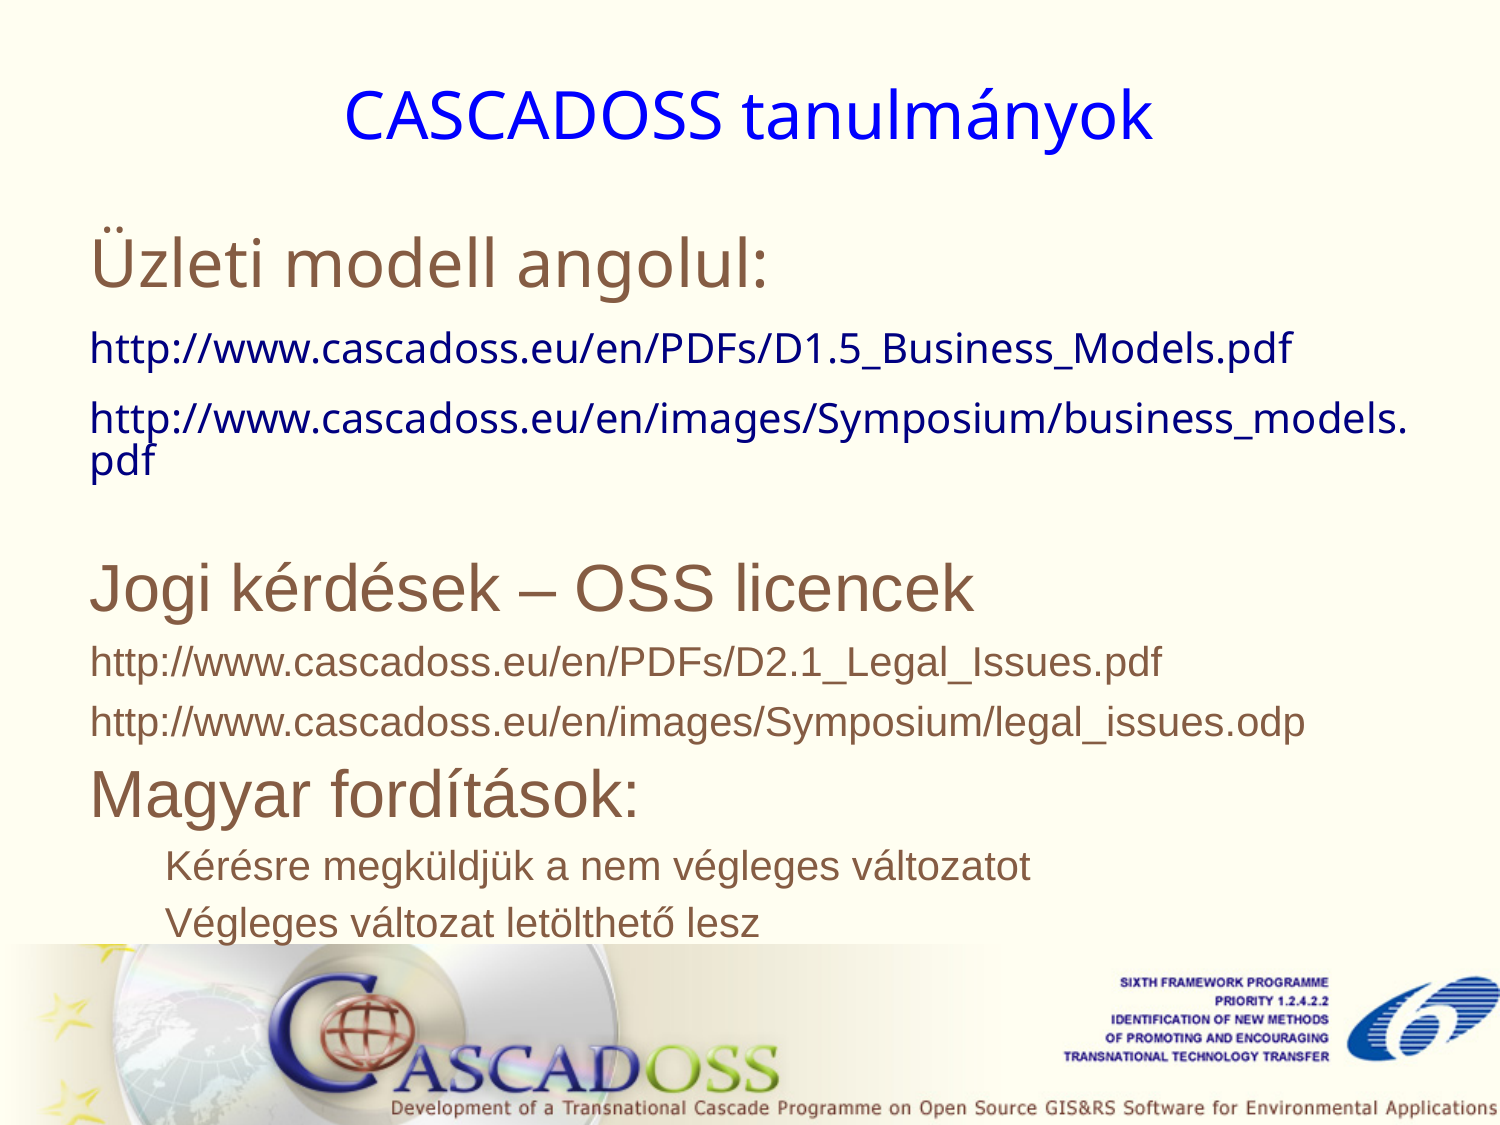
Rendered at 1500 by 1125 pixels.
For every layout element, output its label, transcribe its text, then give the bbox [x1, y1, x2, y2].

picture [0, 944, 1500, 1125]
list Üzleti modell angolul: http://www.cascadoss.eu/en/PDFs/D1.5_Business_Models.pdf http://www.cascadoss.eu/en/images/Symposium/business_models.pdf Jogi kérdések – OSS licencek http://www.cascadoss.eu/en/PDFs/D2.1_Legal_Issues.pdf http://www.cascadoss.eu/en/images/Symposium/legal_issues.odp Magyar fordítások: Kérésre megküldjük a nem végleges változatot Végleges változat letölthető lesz [74, 208, 1425, 951]
title CASCADOSS tanulmányok [74, 13, 1425, 208]
